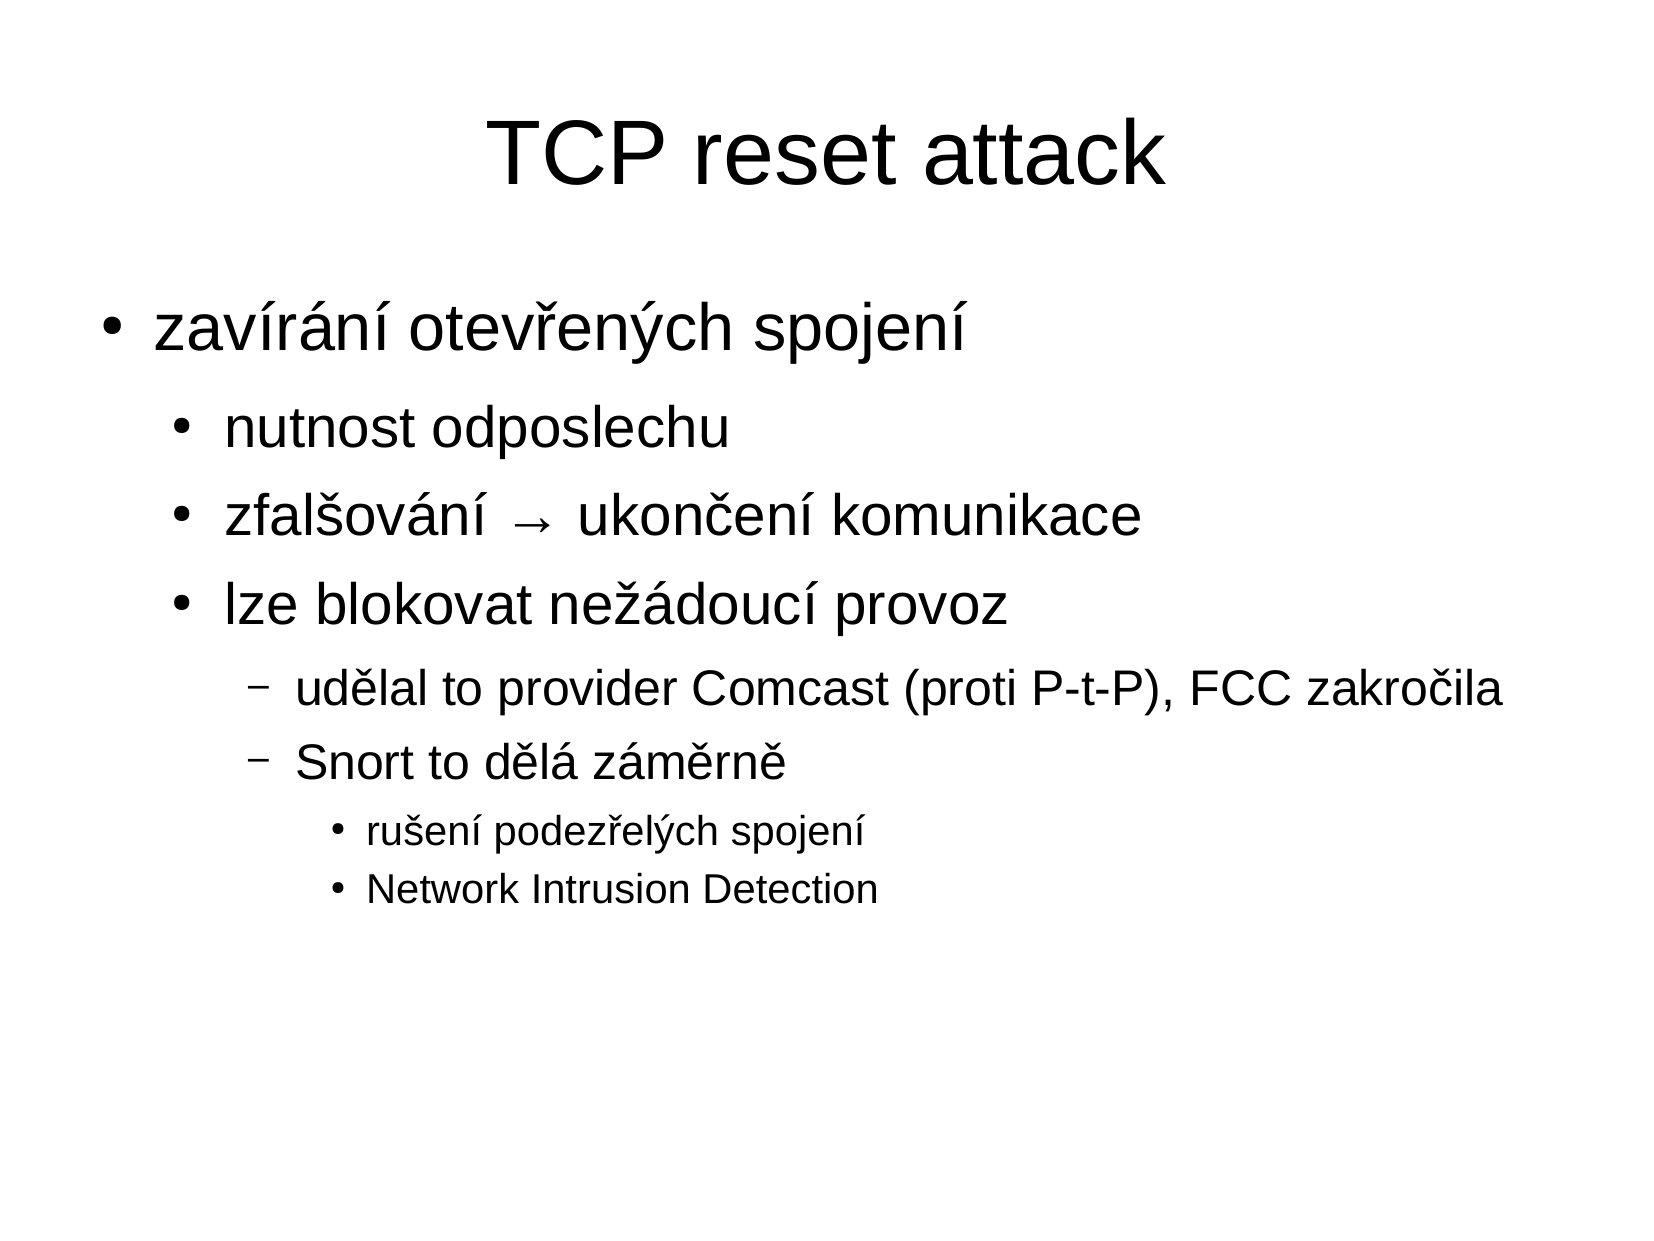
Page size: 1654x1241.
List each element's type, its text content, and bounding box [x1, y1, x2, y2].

list zavírání otevřených spojení nutnost odposlechu zfalšování → ukončení komunikace lze blokovat nežádoucí provoz udělal to provider Comcast (proti P-t-P), FCC zakročila Snort to dělá záměrně rušení podezřelých spojení Network Intrusion Detection [82, 290, 1571, 1094]
title TCP reset attack [82, 56, 1571, 250]
